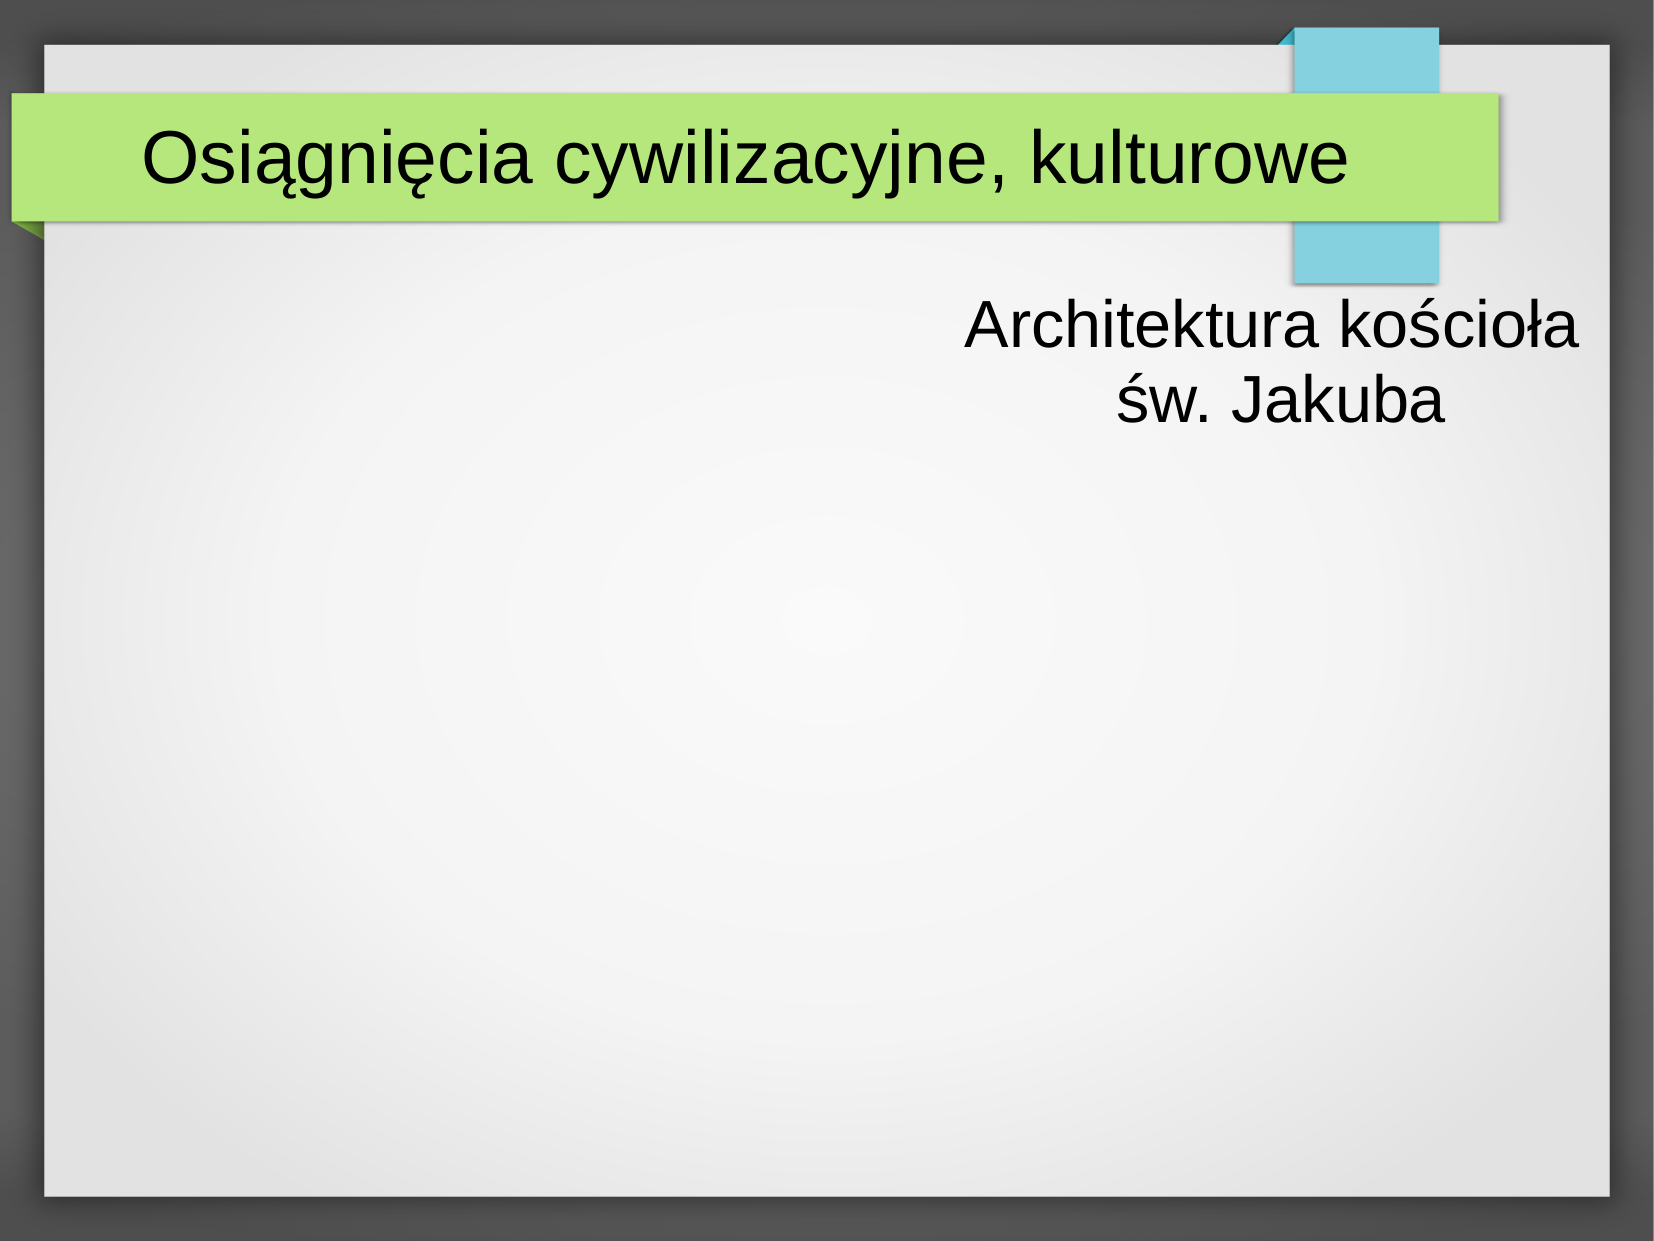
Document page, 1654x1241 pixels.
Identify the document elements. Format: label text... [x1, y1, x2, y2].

title Osiągnięcia cywilizacyjne, kulturowe [141, 102, 1583, 213]
picture [0, 0, 1654, 1241]
text_box Architektura kościoła św. Jakuba [897, 287, 1654, 438]
